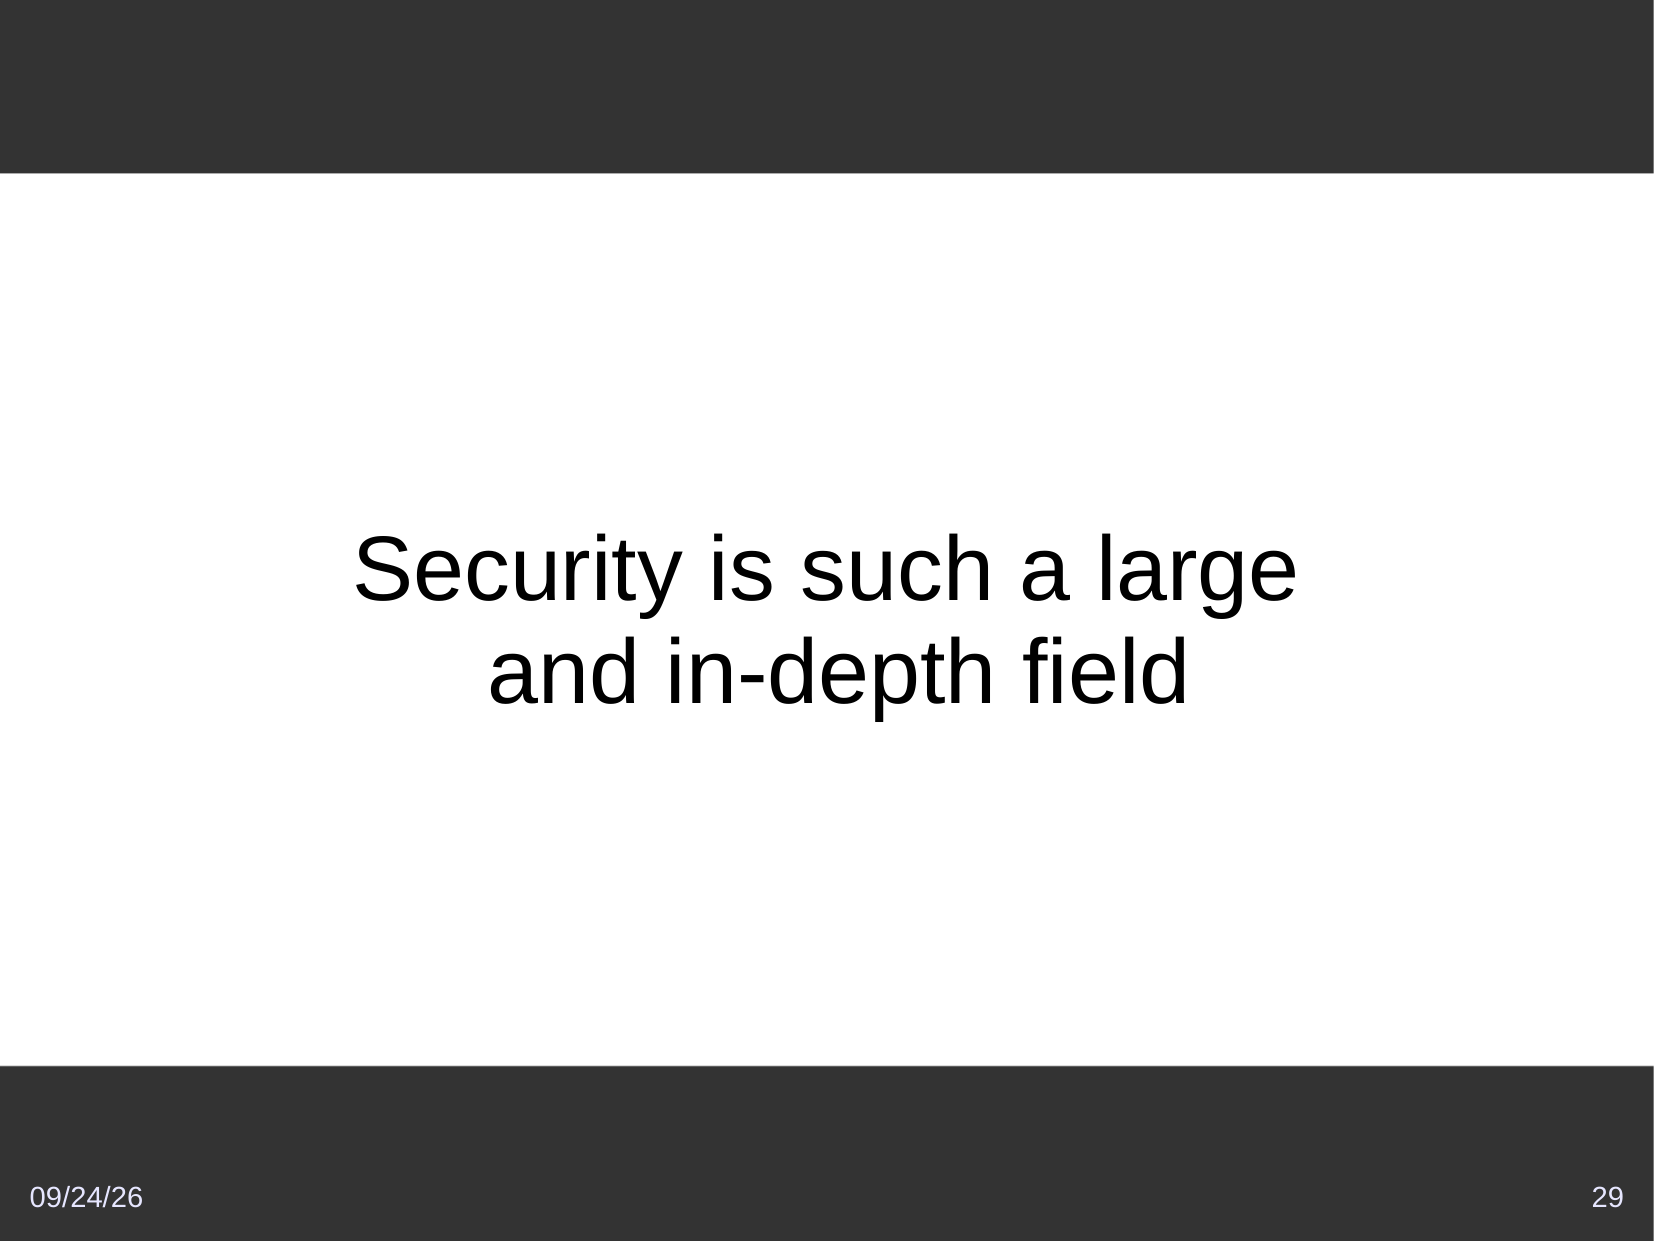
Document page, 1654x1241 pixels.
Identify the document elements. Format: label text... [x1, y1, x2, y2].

subtitle Security is such a large and in-depth field [29, 214, 1625, 1027]
picture [0, 0, 1654, 1241]
